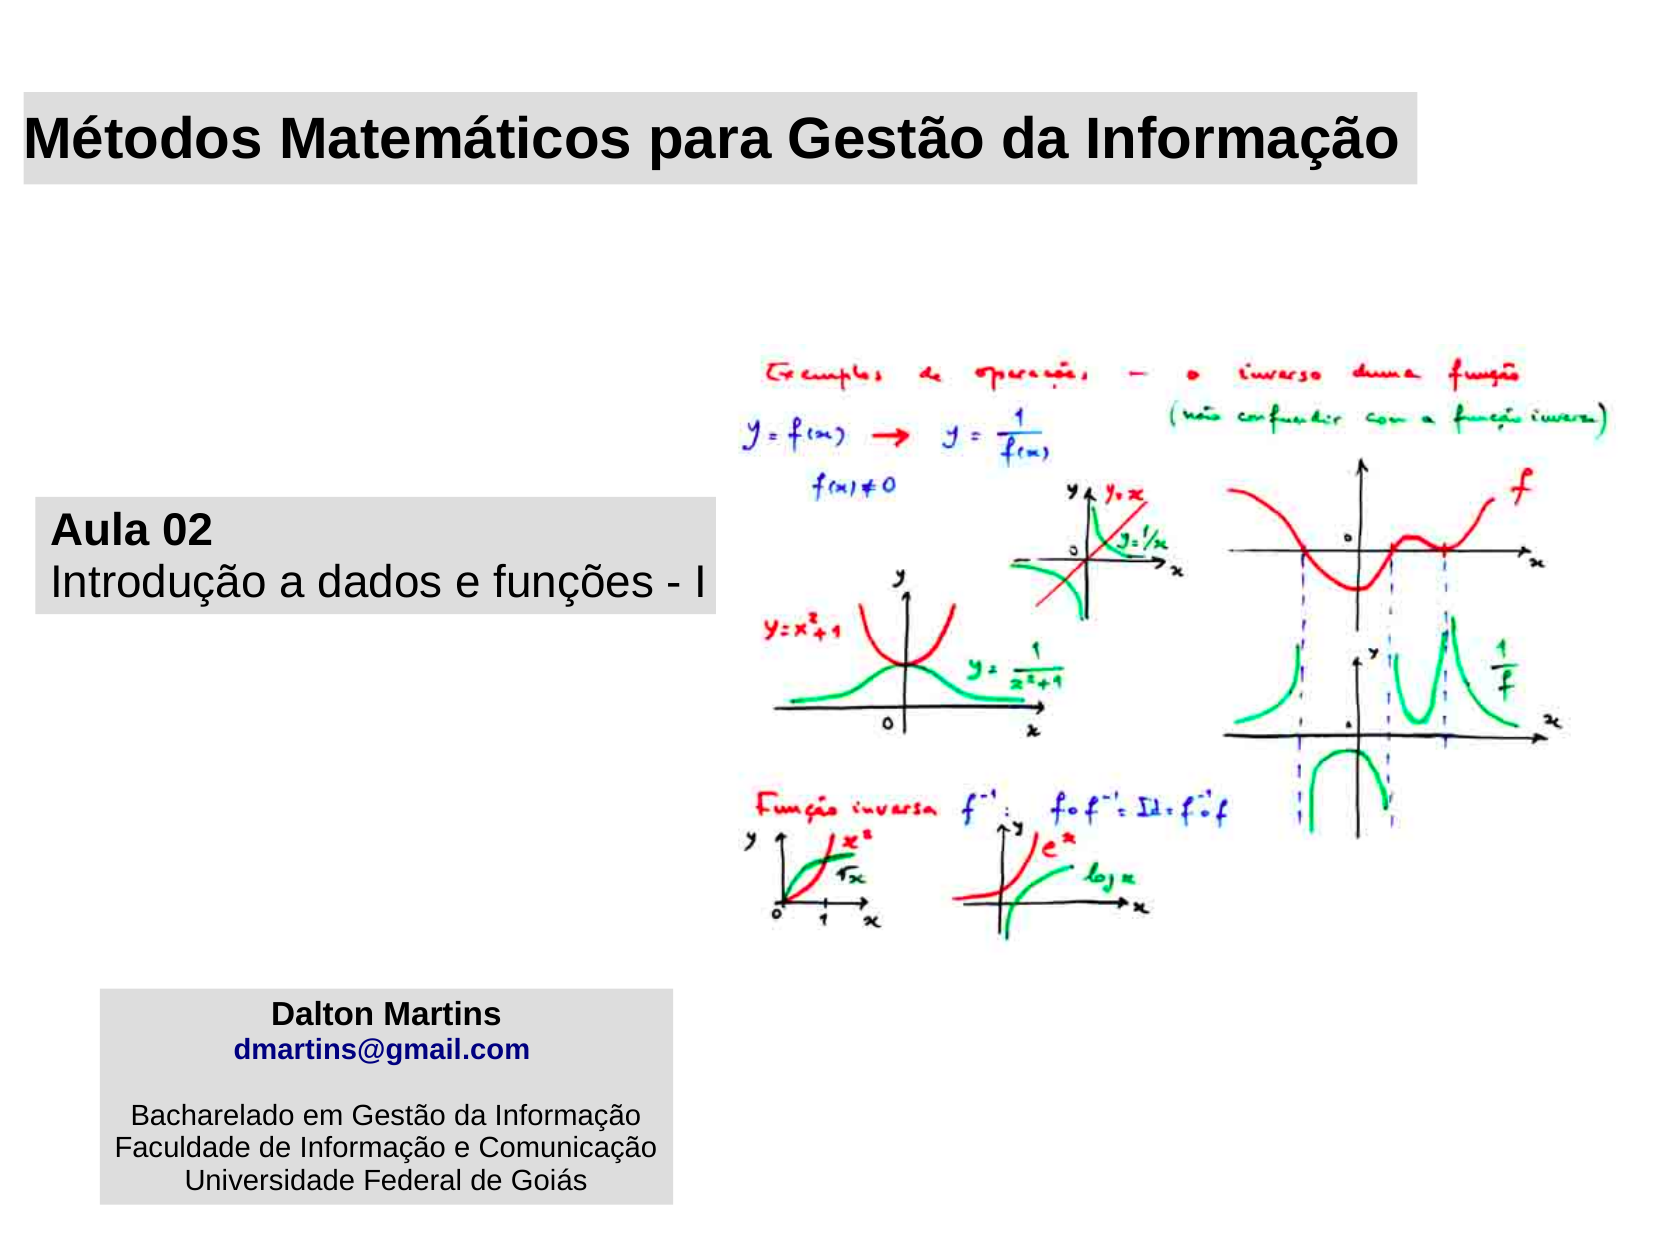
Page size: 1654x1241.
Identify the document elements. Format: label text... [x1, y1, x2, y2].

title Métodos Matemáticos para Gestão da Informação [23, 92, 1418, 185]
text_box Aula 02 Introdução a dados e funções - I [35, 496, 716, 615]
text_box Dalton Martins dmartins@gmail.com Bacharelado em Gestão da Informação Faculdade de Informação e Comunicação Universidade Federal de Goiás [99, 988, 674, 1205]
picture [716, 344, 1630, 981]
